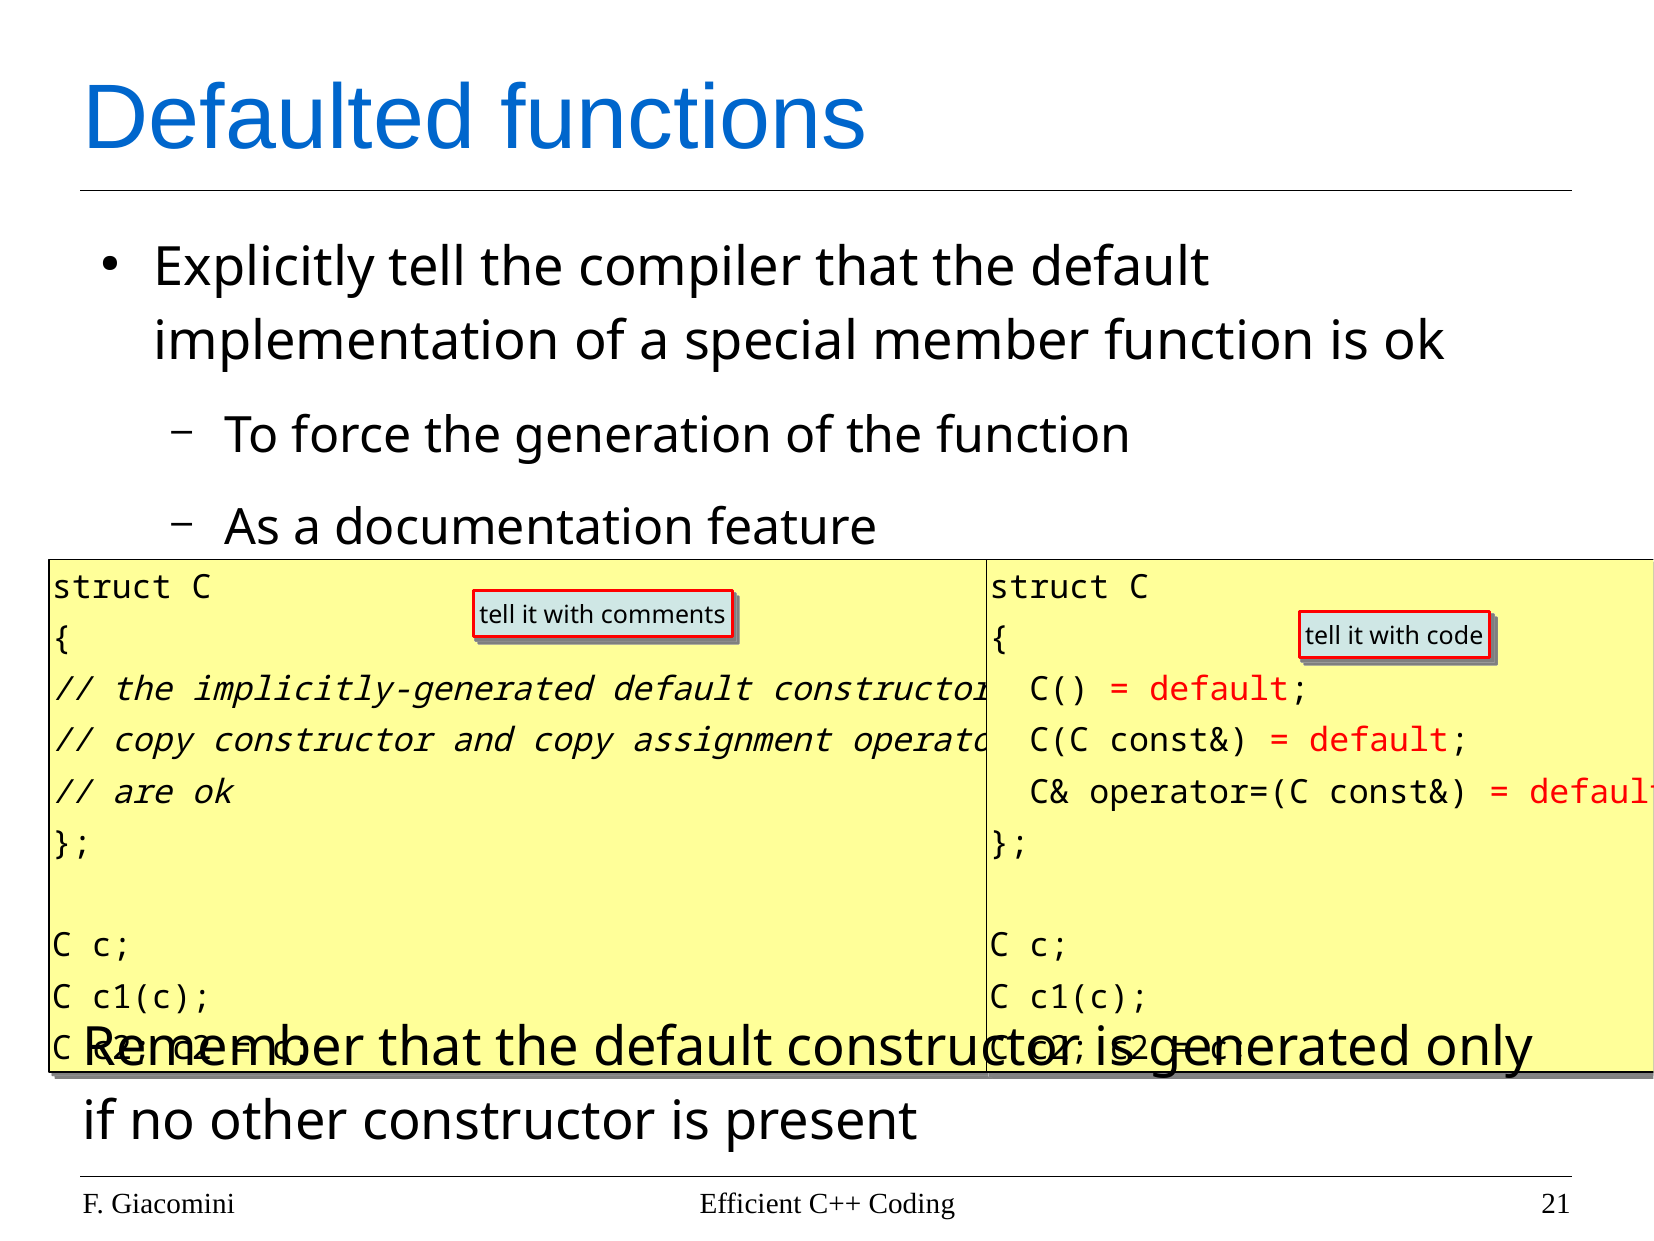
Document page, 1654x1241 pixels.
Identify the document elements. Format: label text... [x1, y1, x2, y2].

list Explicitly tell the compiler that the default implementation of a special member function is ok To force the generation of the function As a documentation feature [82, 227, 1571, 559]
title Defaulted functions [82, 49, 1571, 184]
text_box tell it with code [1299, 611, 1490, 658]
text_box struct C { // the implicitly-generated default constructor, // copy constructor and copy assignment operator // are ok }; C c; C c1(c); C c2; c2 = c; [48, 559, 986, 1073]
text_box struct C { C() = default; C(C const&) = default; C& operator=(C const&) = default; }; C c; C c1(c); C c2; c2 = c; [986, 559, 1654, 1073]
list Remember that the default constructor is generated only if no other constructor is present [82, 1007, 1571, 1156]
text_box tell it with comments [473, 590, 733, 637]
